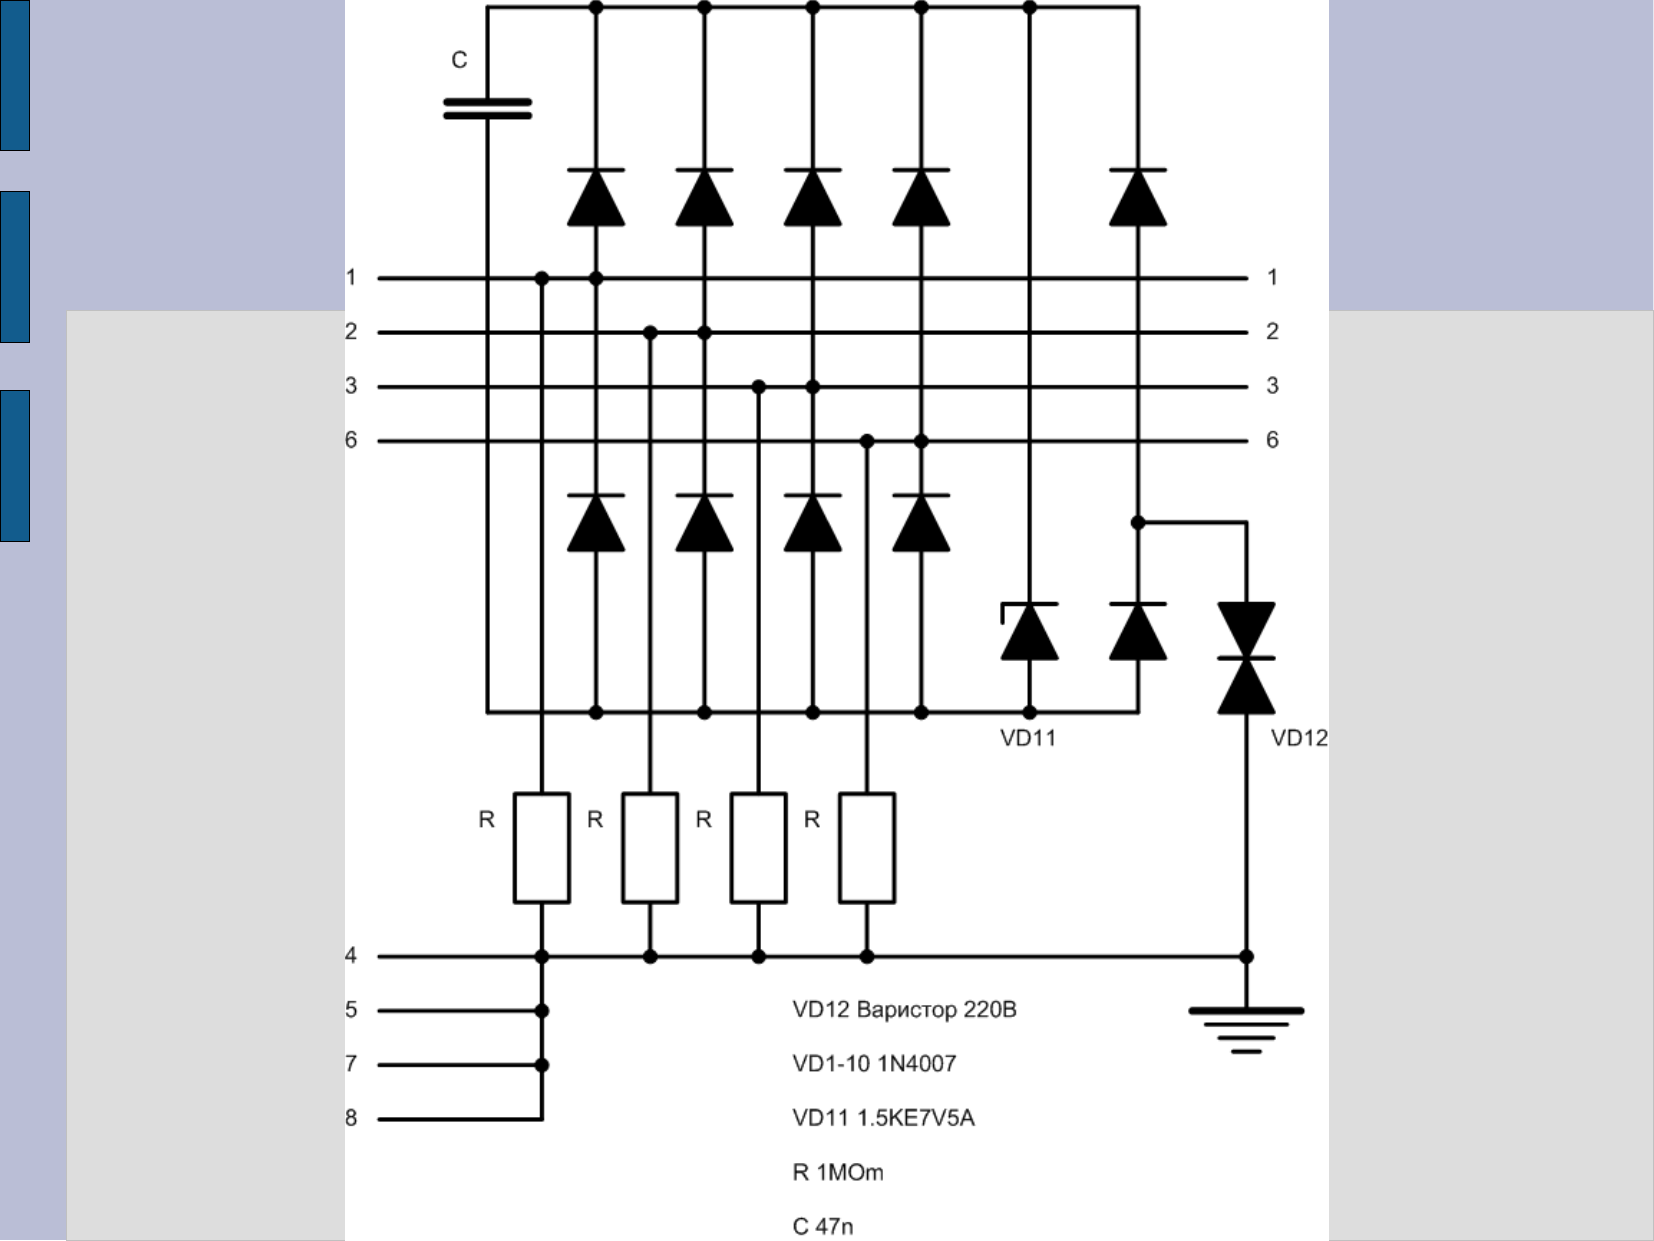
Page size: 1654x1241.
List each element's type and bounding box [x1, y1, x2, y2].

picture [345, 0, 1329, 1241]
